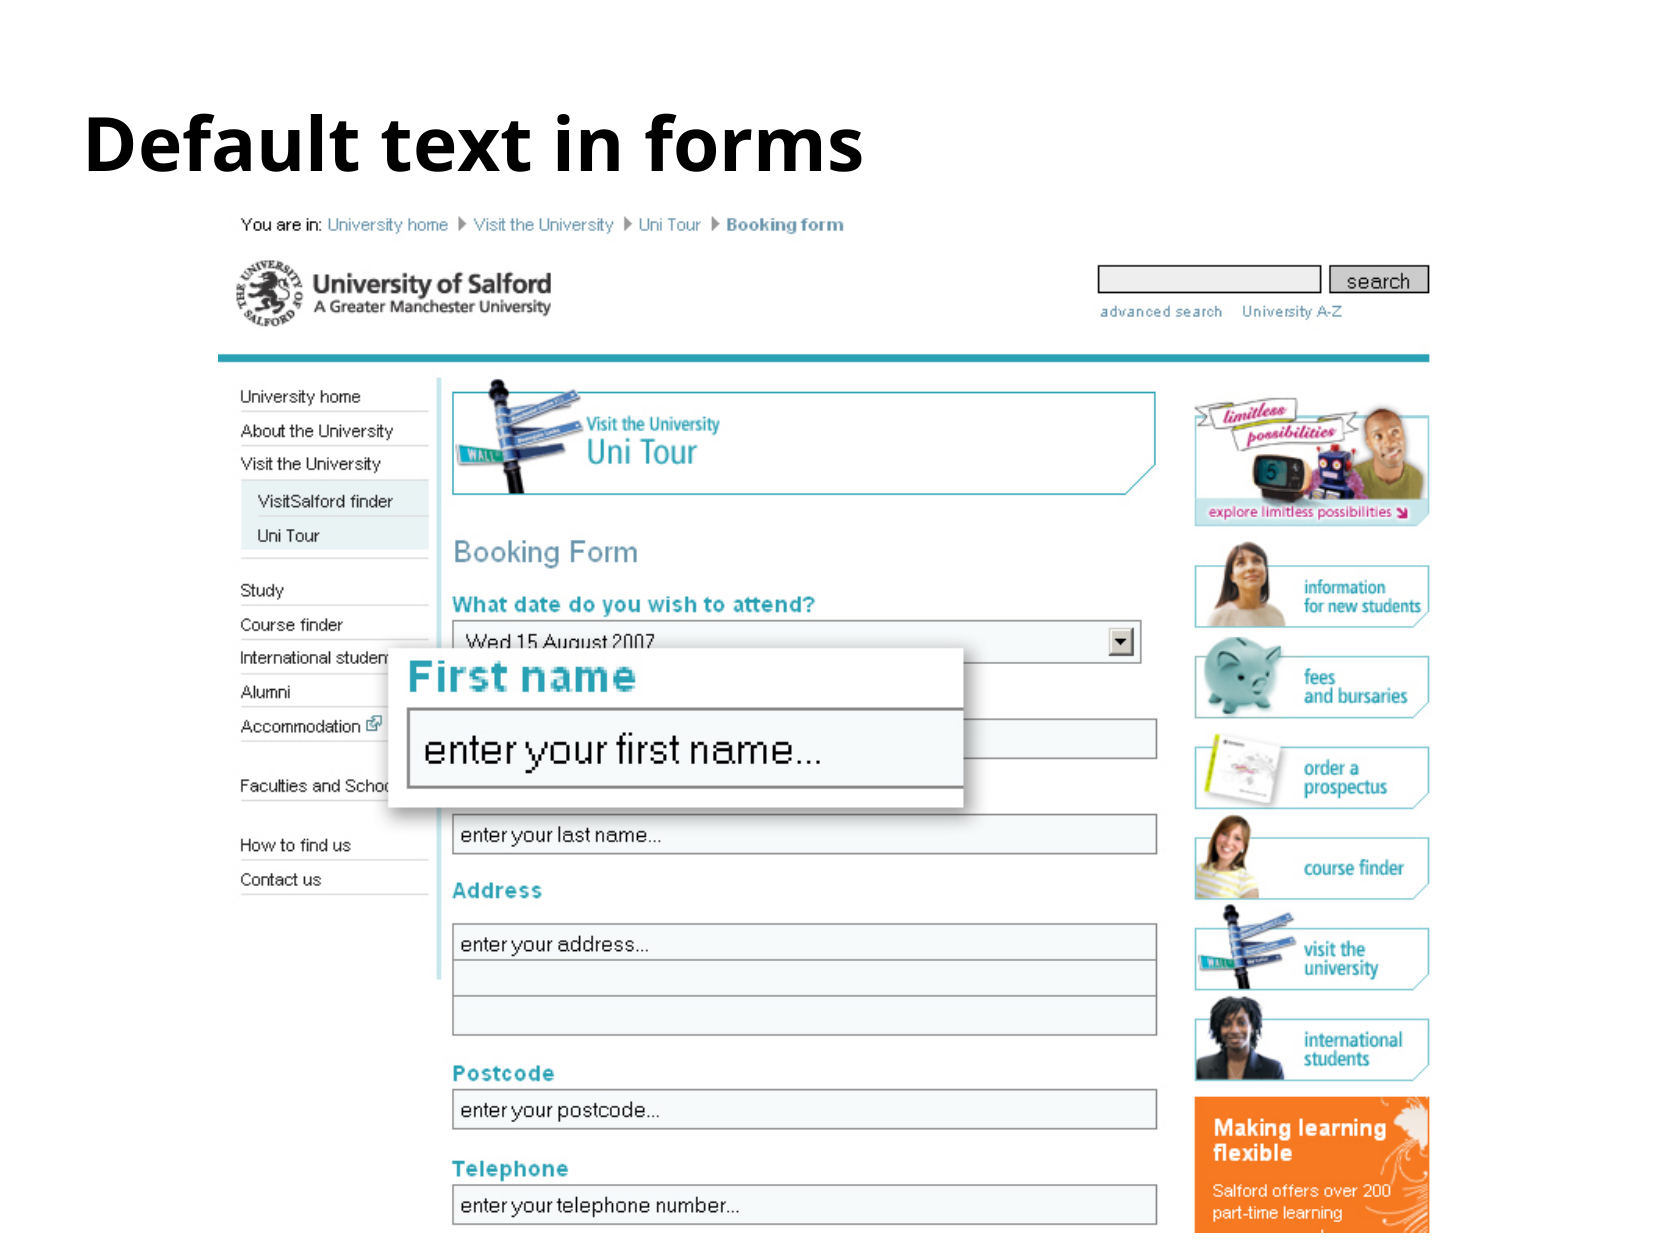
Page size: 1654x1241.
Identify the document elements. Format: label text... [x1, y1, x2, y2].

title Default text in forms [82, 86, 1571, 200]
picture [218, 206, 1453, 1233]
